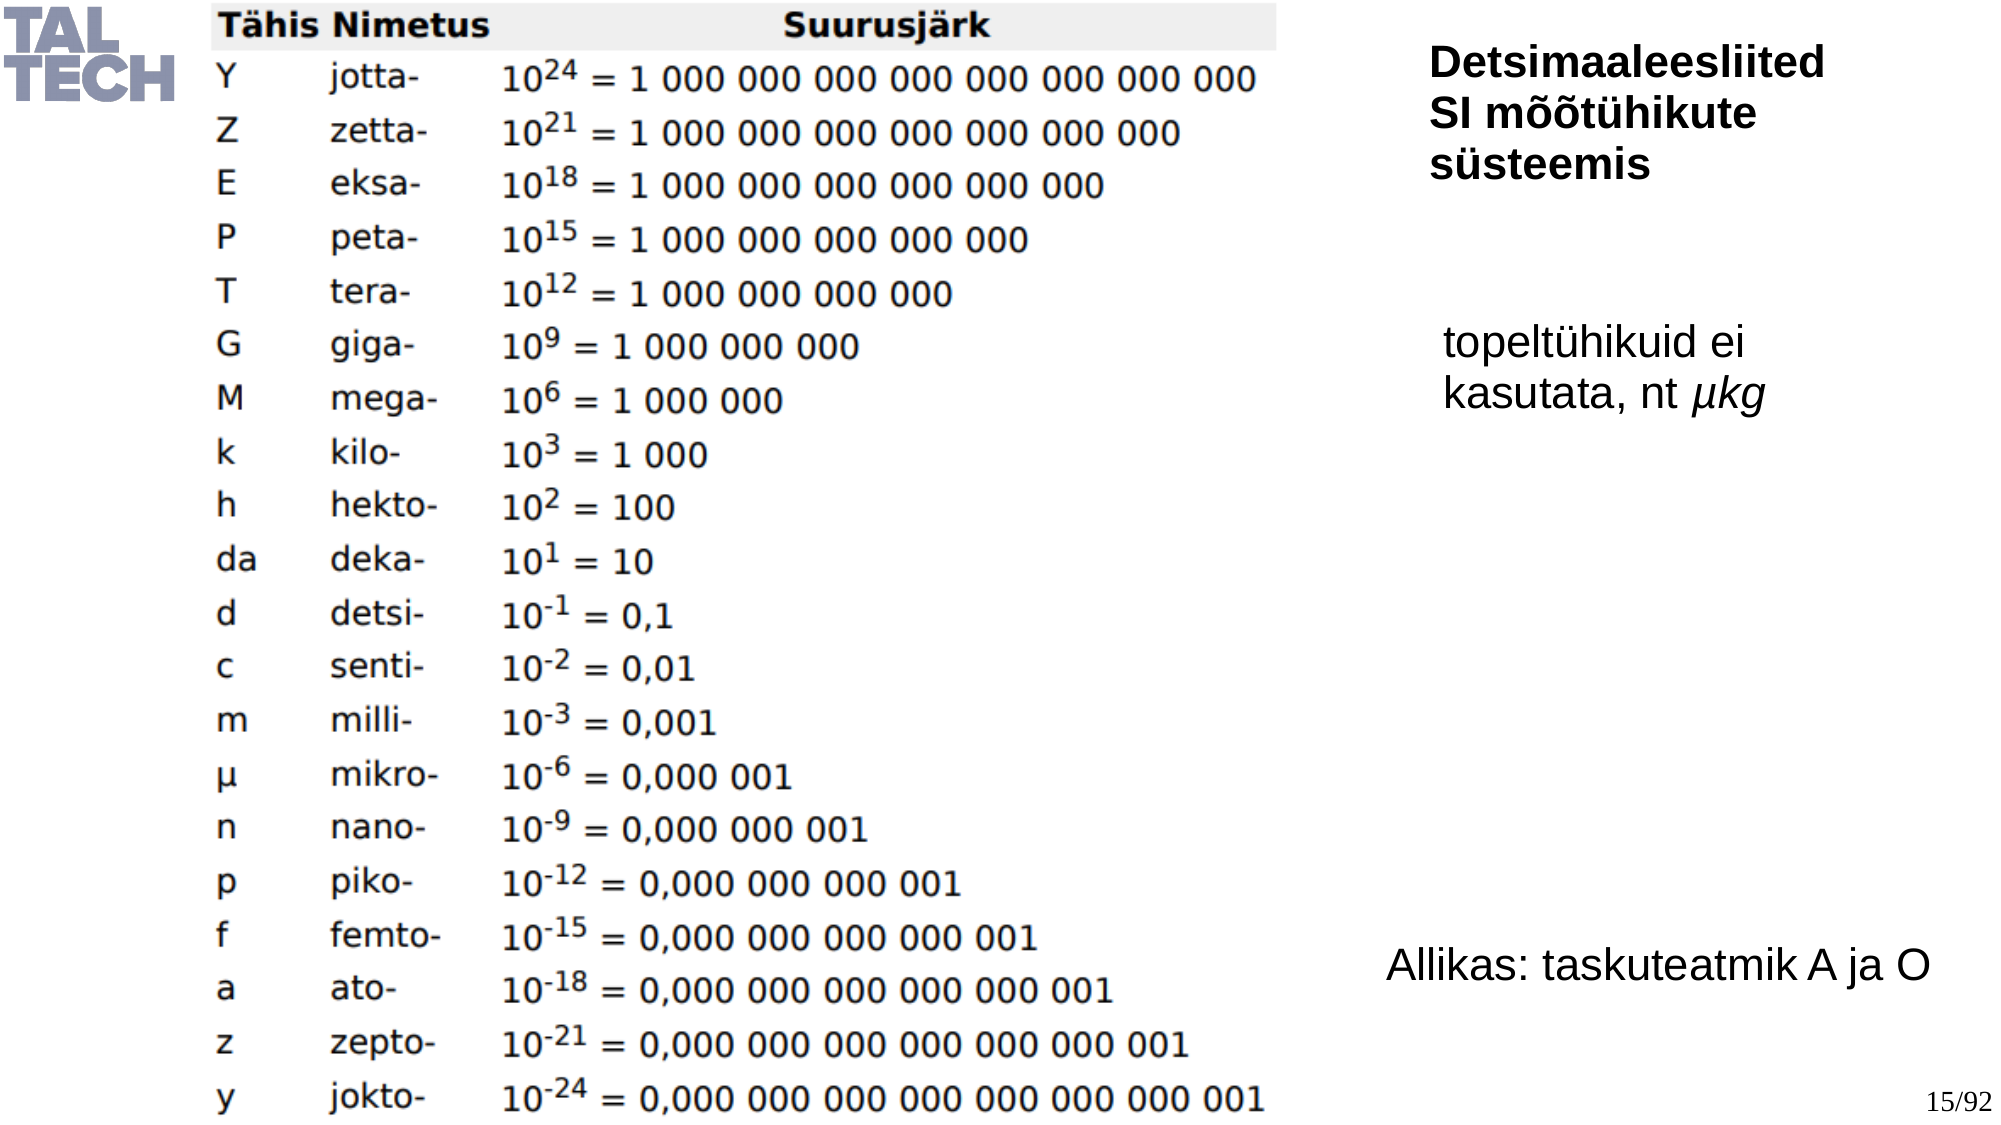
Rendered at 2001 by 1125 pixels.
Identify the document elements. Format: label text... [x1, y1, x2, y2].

text_box topeltühikuid ei kasutata, nt µkg [1428, 309, 1815, 429]
text_box Detsimaaleesliited SI mõõtühikute süsteemis [1414, 28, 1872, 199]
picture [0, 0, 178, 107]
text_box Allikas: taskuteatmik A ja O [1371, 931, 1986, 1000]
picture [198, 0, 1280, 1125]
